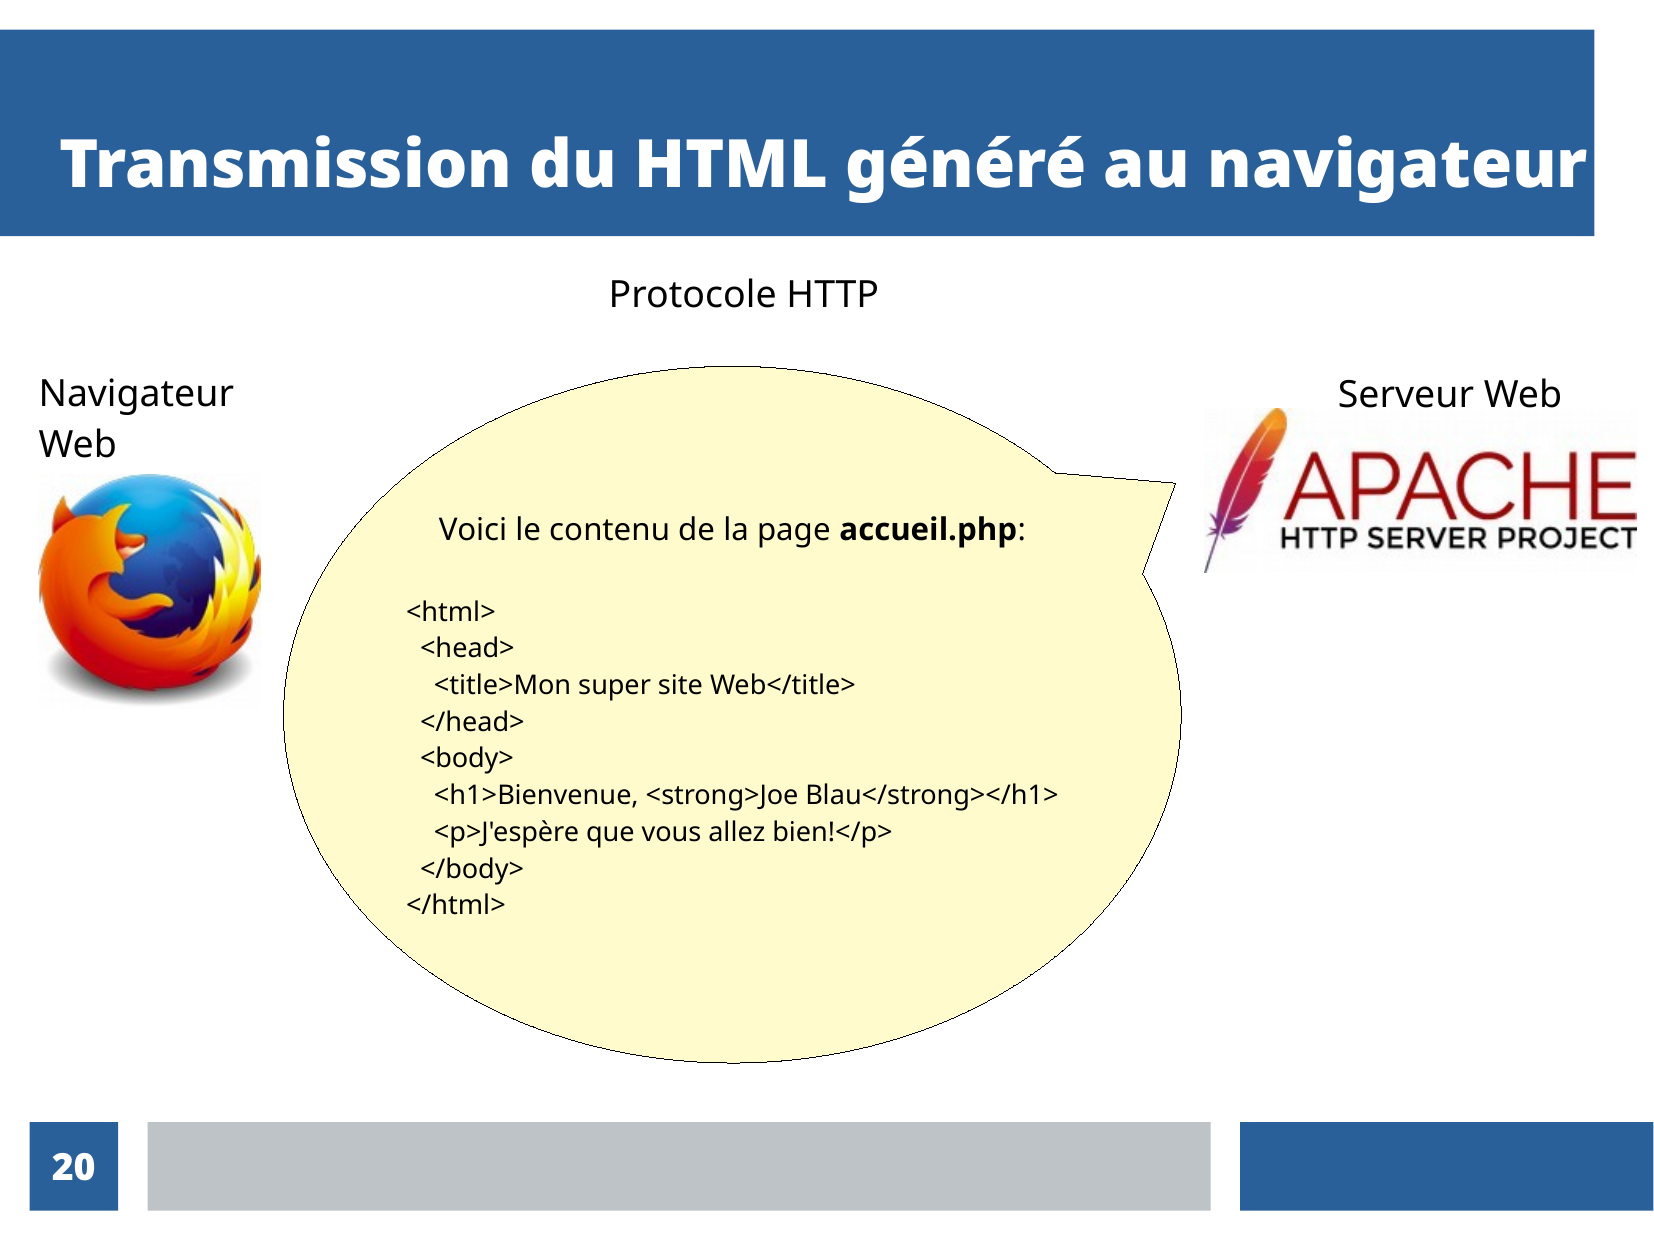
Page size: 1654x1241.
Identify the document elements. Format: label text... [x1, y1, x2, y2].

text_box Protocole HTTP [578, 259, 910, 319]
picture [1204, 408, 1637, 574]
text_box Navigateur Web [23, 358, 296, 461]
text_box Serveur Web [1323, 360, 1595, 419]
text_box Voici le contenu de la page accueil.php: <html> <head> <title>Mon super site Web</title> </head> <body> <h1>Bienvenue, <strong>Joe Blau</strong></h1> <p>J'espère que vous allez bien!</p> </body> </html> [283, 366, 1182, 1064]
title Transmission du HTML généré au navigateur [59, 59, 1595, 207]
picture [38, 474, 261, 709]
